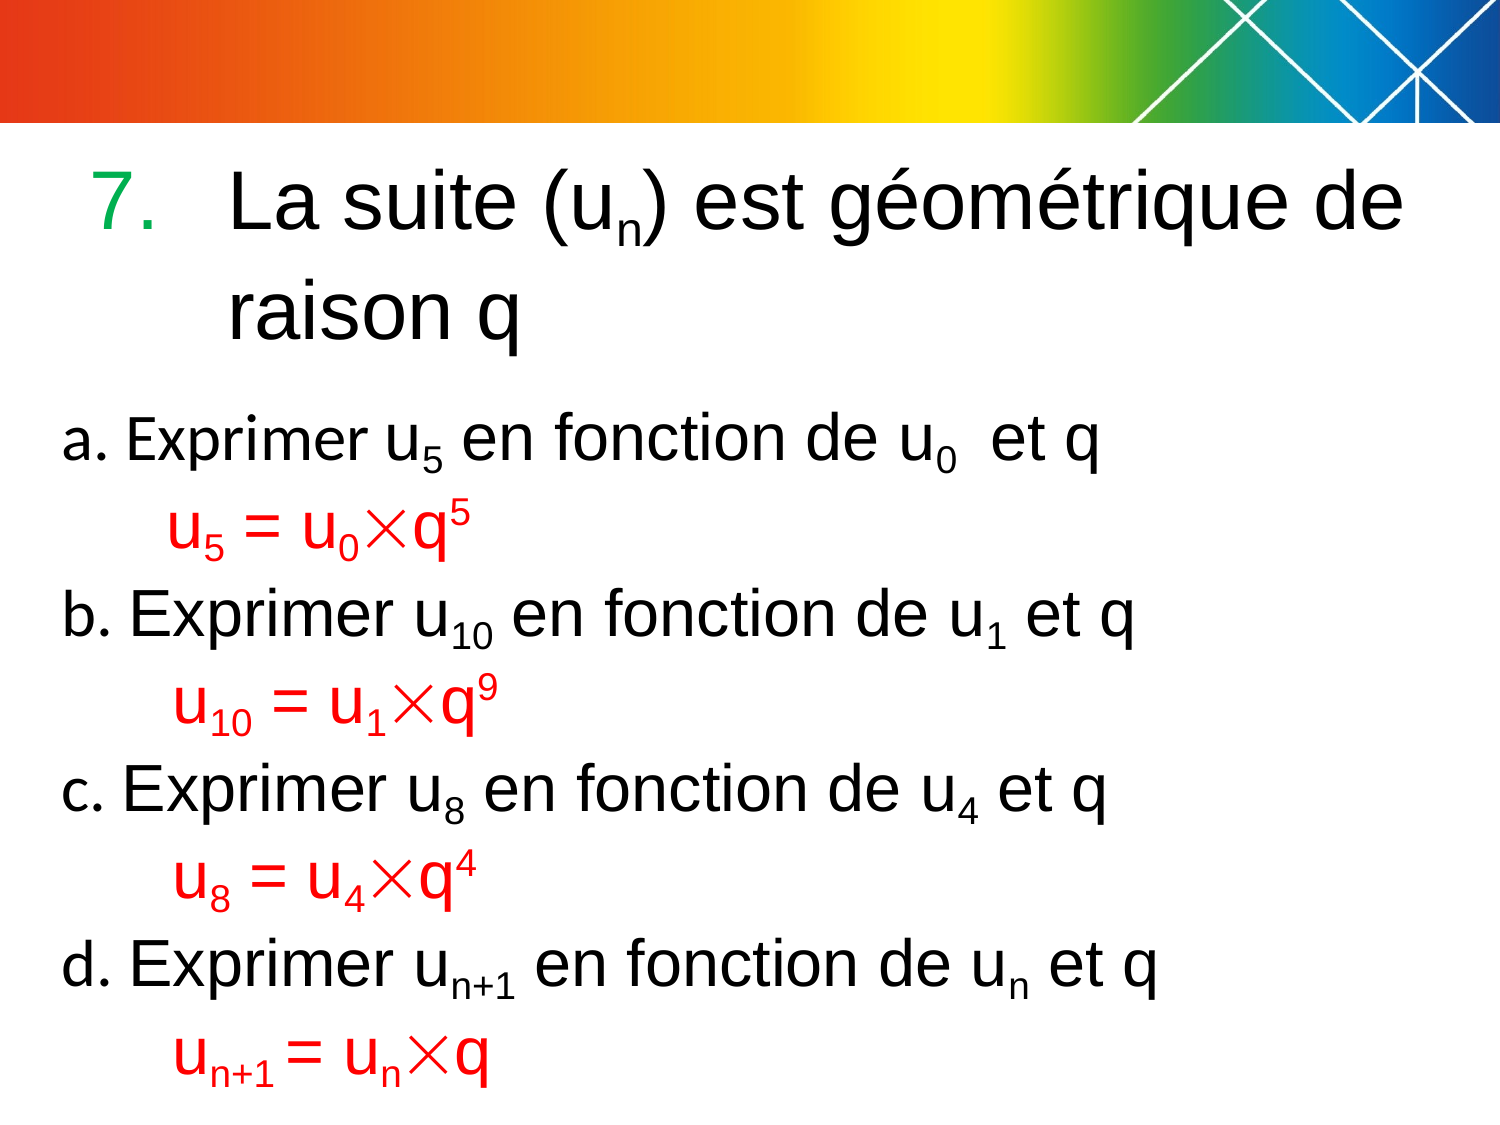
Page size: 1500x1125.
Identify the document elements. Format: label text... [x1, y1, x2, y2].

text_box La suite (un) est géométrique de raison q [74, 163, 1500, 338]
picture [0, 0, 1358, 123]
text_box a. Exprimer u5 en fonction de u0 et q u5 = u0q5 b. Exprimer u10 en fonction de u1 et q u10 = u1q9 c. Exprimer u8 en fonction de u4 et q u8 = u4q4 d. Exprimer un+1 en fonction de un et q un+1 = unq [46, 386, 1294, 1103]
picture [1340, 0, 1500, 123]
